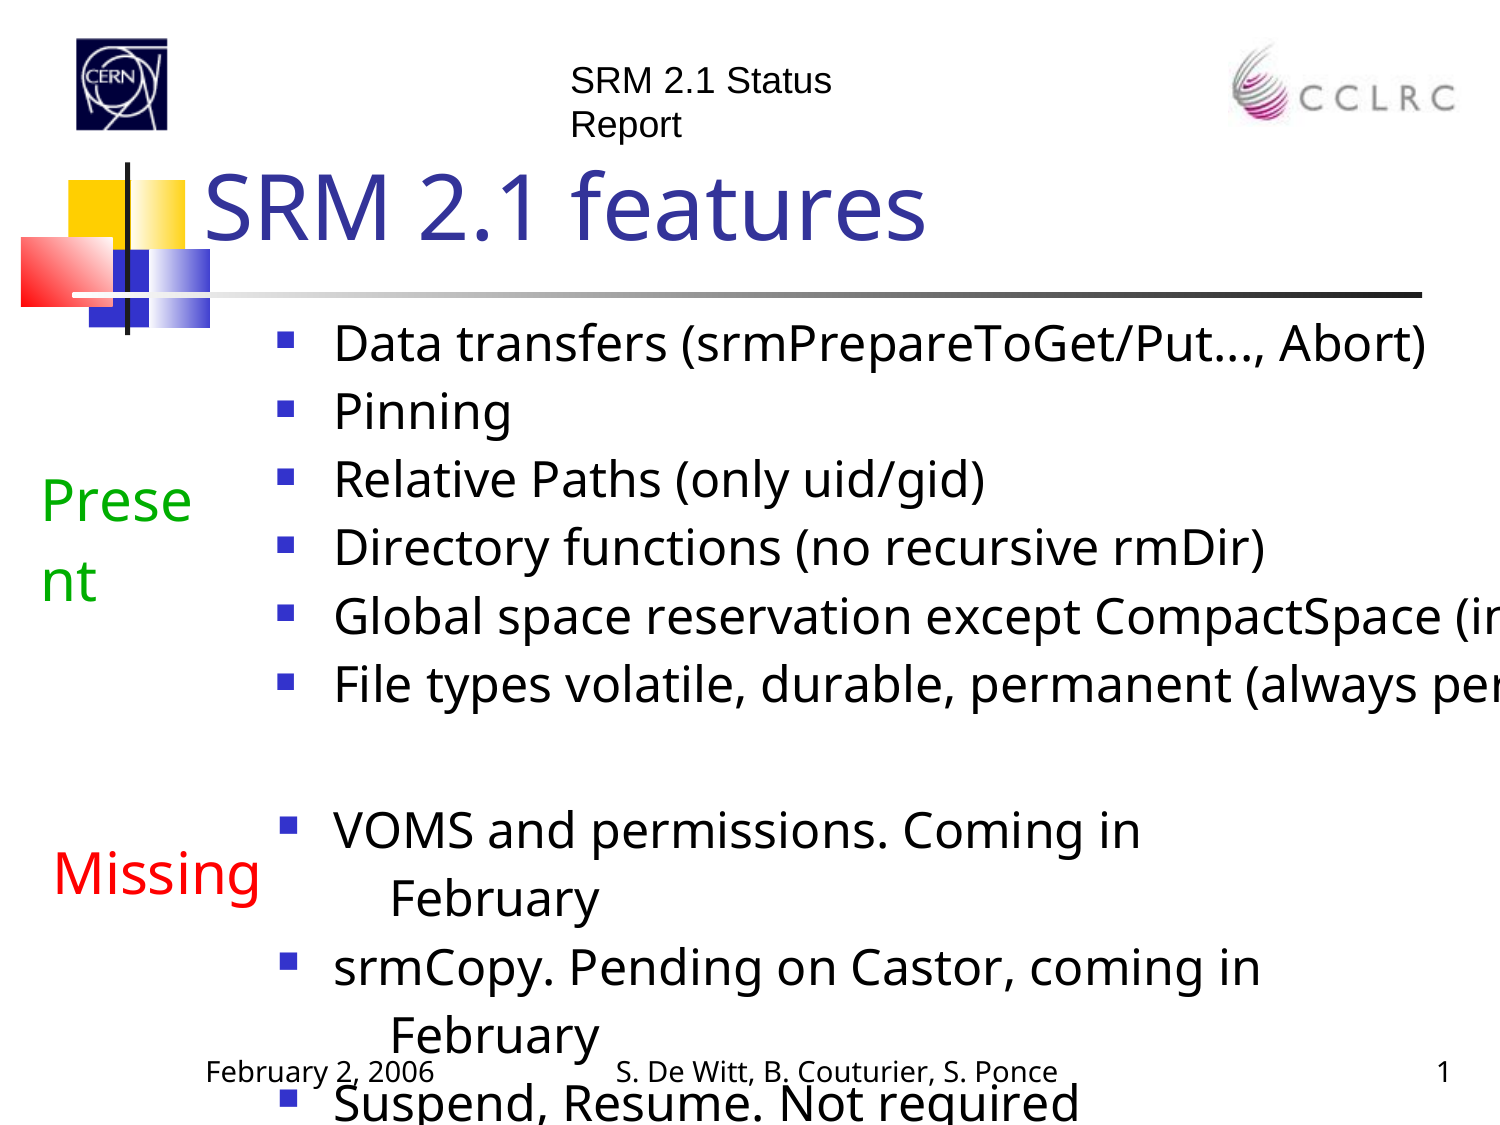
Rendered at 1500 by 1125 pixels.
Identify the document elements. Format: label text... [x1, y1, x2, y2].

text_box Present [25, 449, 228, 708]
picture [75, 37, 169, 132]
text_box Missing [37, 824, 390, 920]
title SRM 2.1 features [188, 35, 1468, 276]
text_box Data transfers (srmPrepareToGet/Put..., Abort) Pinning Relative Paths (only uid/gid) Directory functions (no recursive rmDir) Global space reservation except CompactSpace (infinite storage) File types volatile, durable, permanent (always permanent) [262, 299, 1500, 726]
list VOMS and permissions. Coming in February srmCopy. Pending on Castor, coming in February Suspend, Resume. Not required [262, 787, 1338, 1023]
